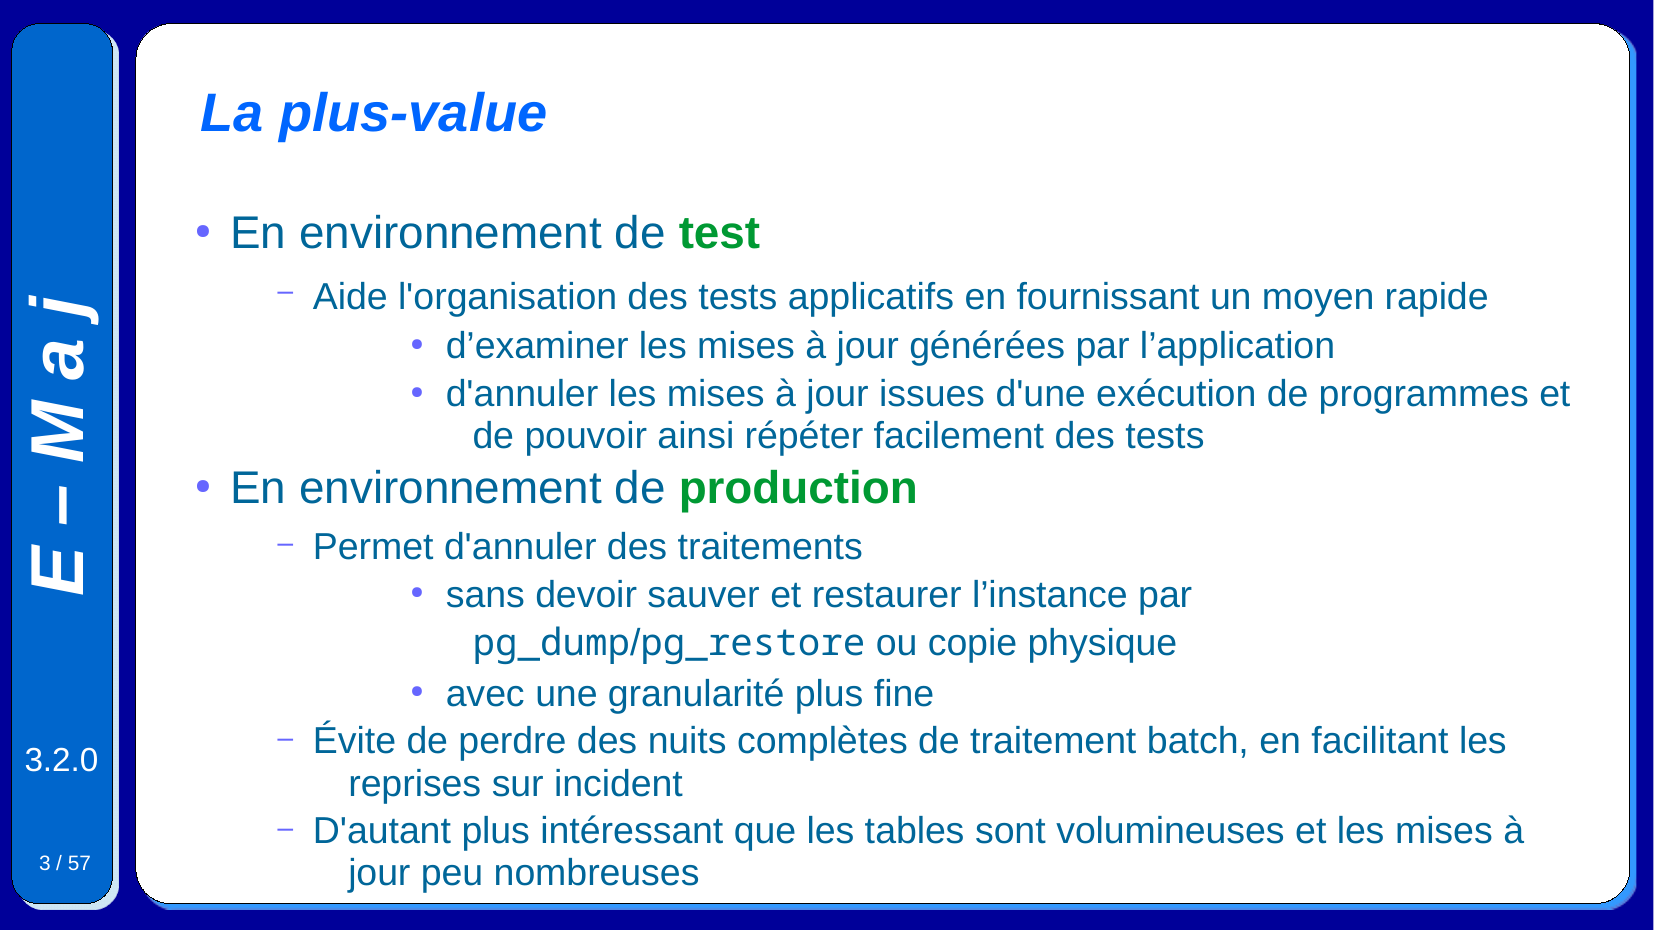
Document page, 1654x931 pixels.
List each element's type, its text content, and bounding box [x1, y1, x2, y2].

list En environnement de test Aide l'organisation des tests applicatifs en fournissant un moyen rapide d’examiner les mises à jour générées par l’application d'annuler les mises à jour issues d'une exécution de programmes et de pouvoir ainsi répéter facilement des tests En environnement de production Permet d'annuler des traitements sans devoir sauver et restaurer l’instance par pg_dump/pg_restore ou copie physique avec une granularité plus fine Évite de perdre des nuits complètes de traitement batch, en facilitant les reprises sur incident D'autant plus intéressant que les tables sont volumineuses et les mises à jour peu nombreuses [177, 206, 1587, 889]
title La plus-value [200, 34, 1575, 191]
